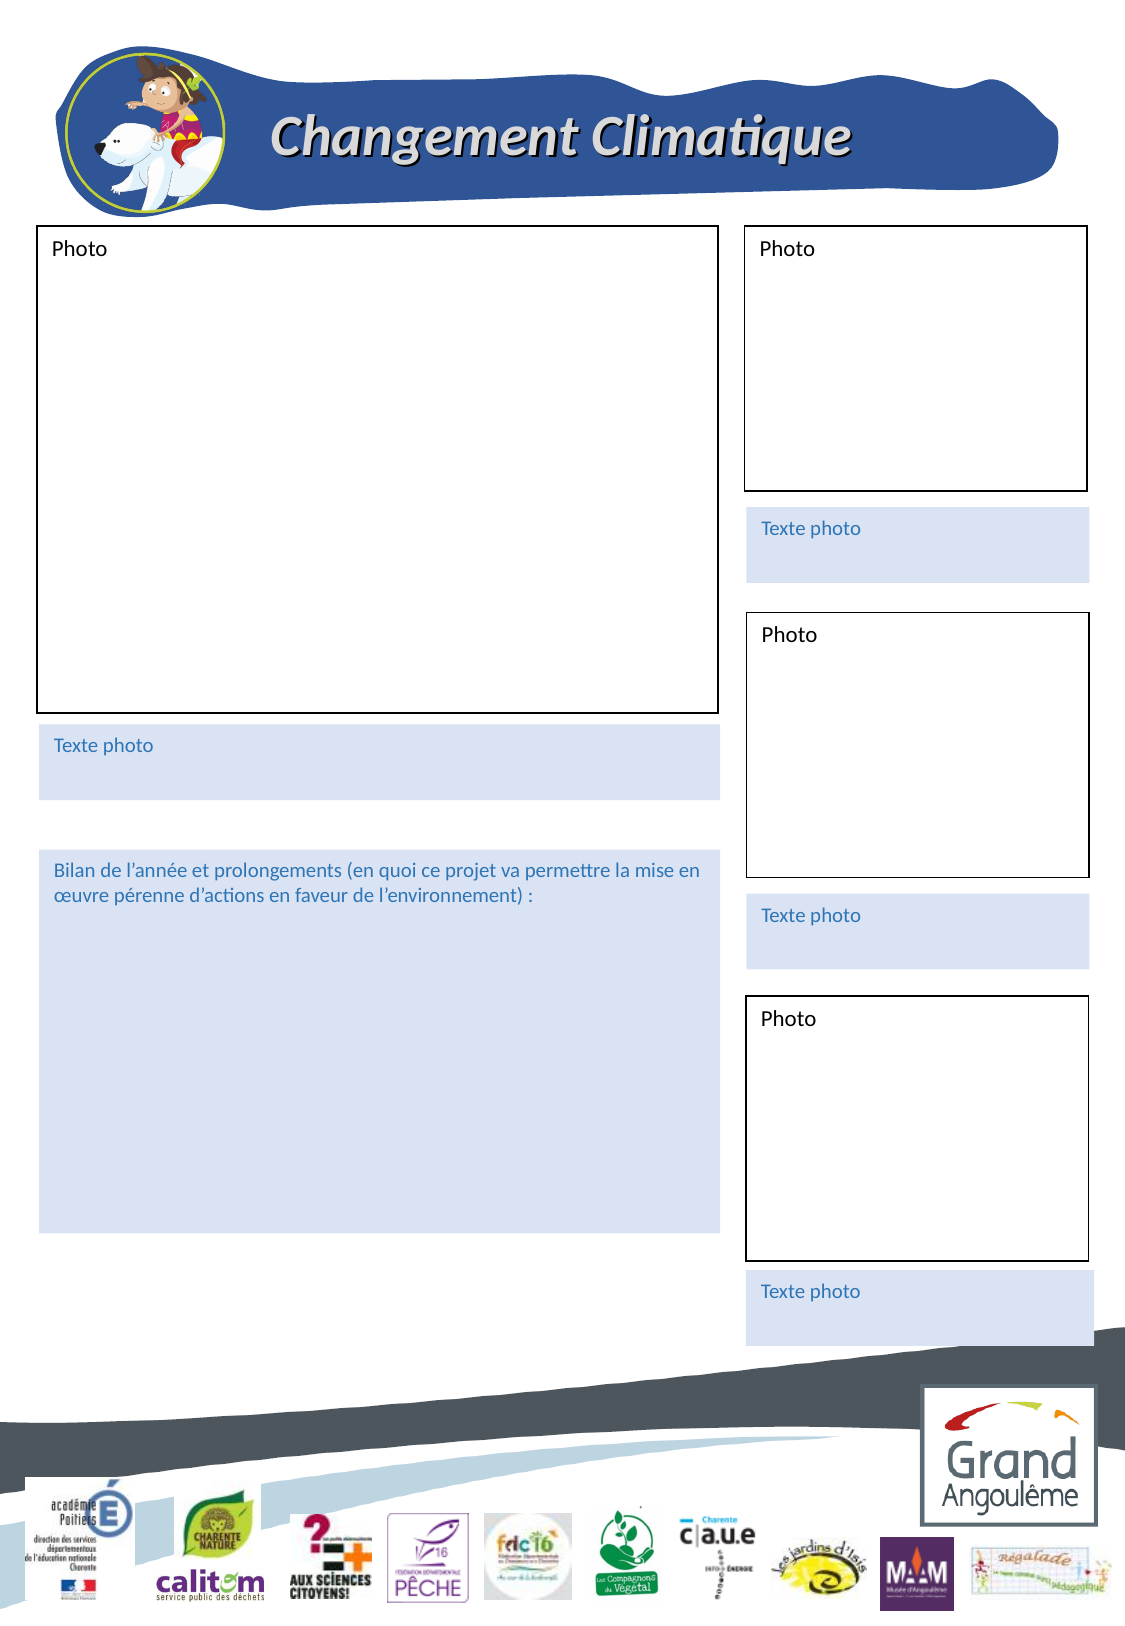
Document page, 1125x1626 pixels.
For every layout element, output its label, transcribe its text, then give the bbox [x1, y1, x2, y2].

text_box Bilan de l’année et prolongements (en quoi ce projet va permettre la mise en œuvre pérenne d’actions en faveur de l’environnement) : [39, 849, 721, 1234]
text_box Photo [744, 225, 1088, 491]
text_box Texte photo [746, 507, 1090, 583]
picture [0, 1312, 1125, 1625]
picture [52, 42, 236, 226]
text_box Texte photo [745, 1270, 1095, 1346]
text_box Texte photo [746, 893, 1090, 970]
text_box Photo [745, 995, 1089, 1261]
text_box Texte photo [39, 724, 721, 801]
text_box Photo [746, 612, 1090, 878]
text_box Photo [36, 225, 718, 714]
text_box Changement Climatique [236, 69, 1059, 211]
